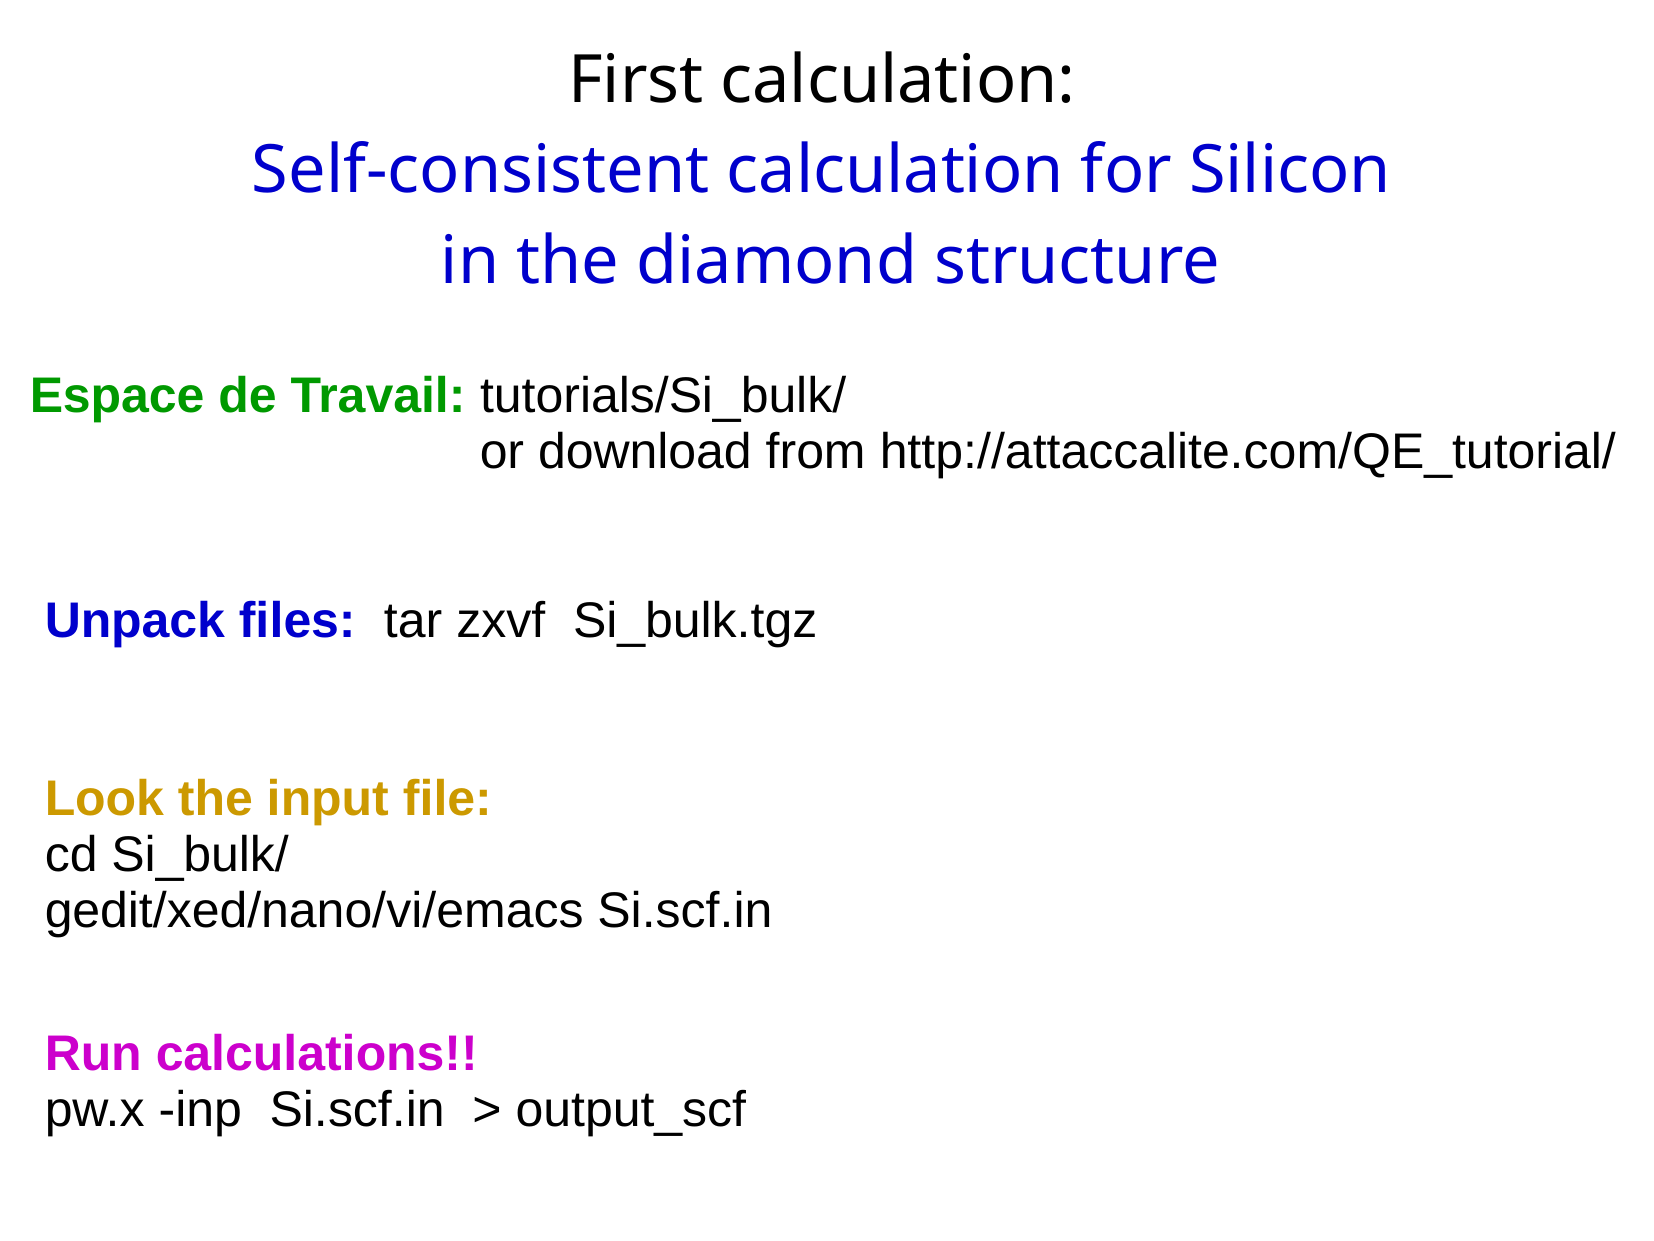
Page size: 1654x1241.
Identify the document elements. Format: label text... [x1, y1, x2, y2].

text_box Espace de Travail: tutorials/Si_bulk/ or download from http://attaccalite.com/QE_tutorial/ [15, 360, 1654, 543]
text_box Unpack files: tar zxvf Si_bulk.tgz [30, 585, 1546, 661]
title First calculation: Self-consistent calculation for Silicon in the diamond structure [86, 24, 1576, 310]
text_box Look the input file: cd Si_bulk/ gedit/xed/nano/vi/emacs Si.scf.in [30, 762, 1546, 946]
text_box Run calculations!! pw.x -inp Si.scf.in > output_scf [30, 1017, 1546, 1145]
